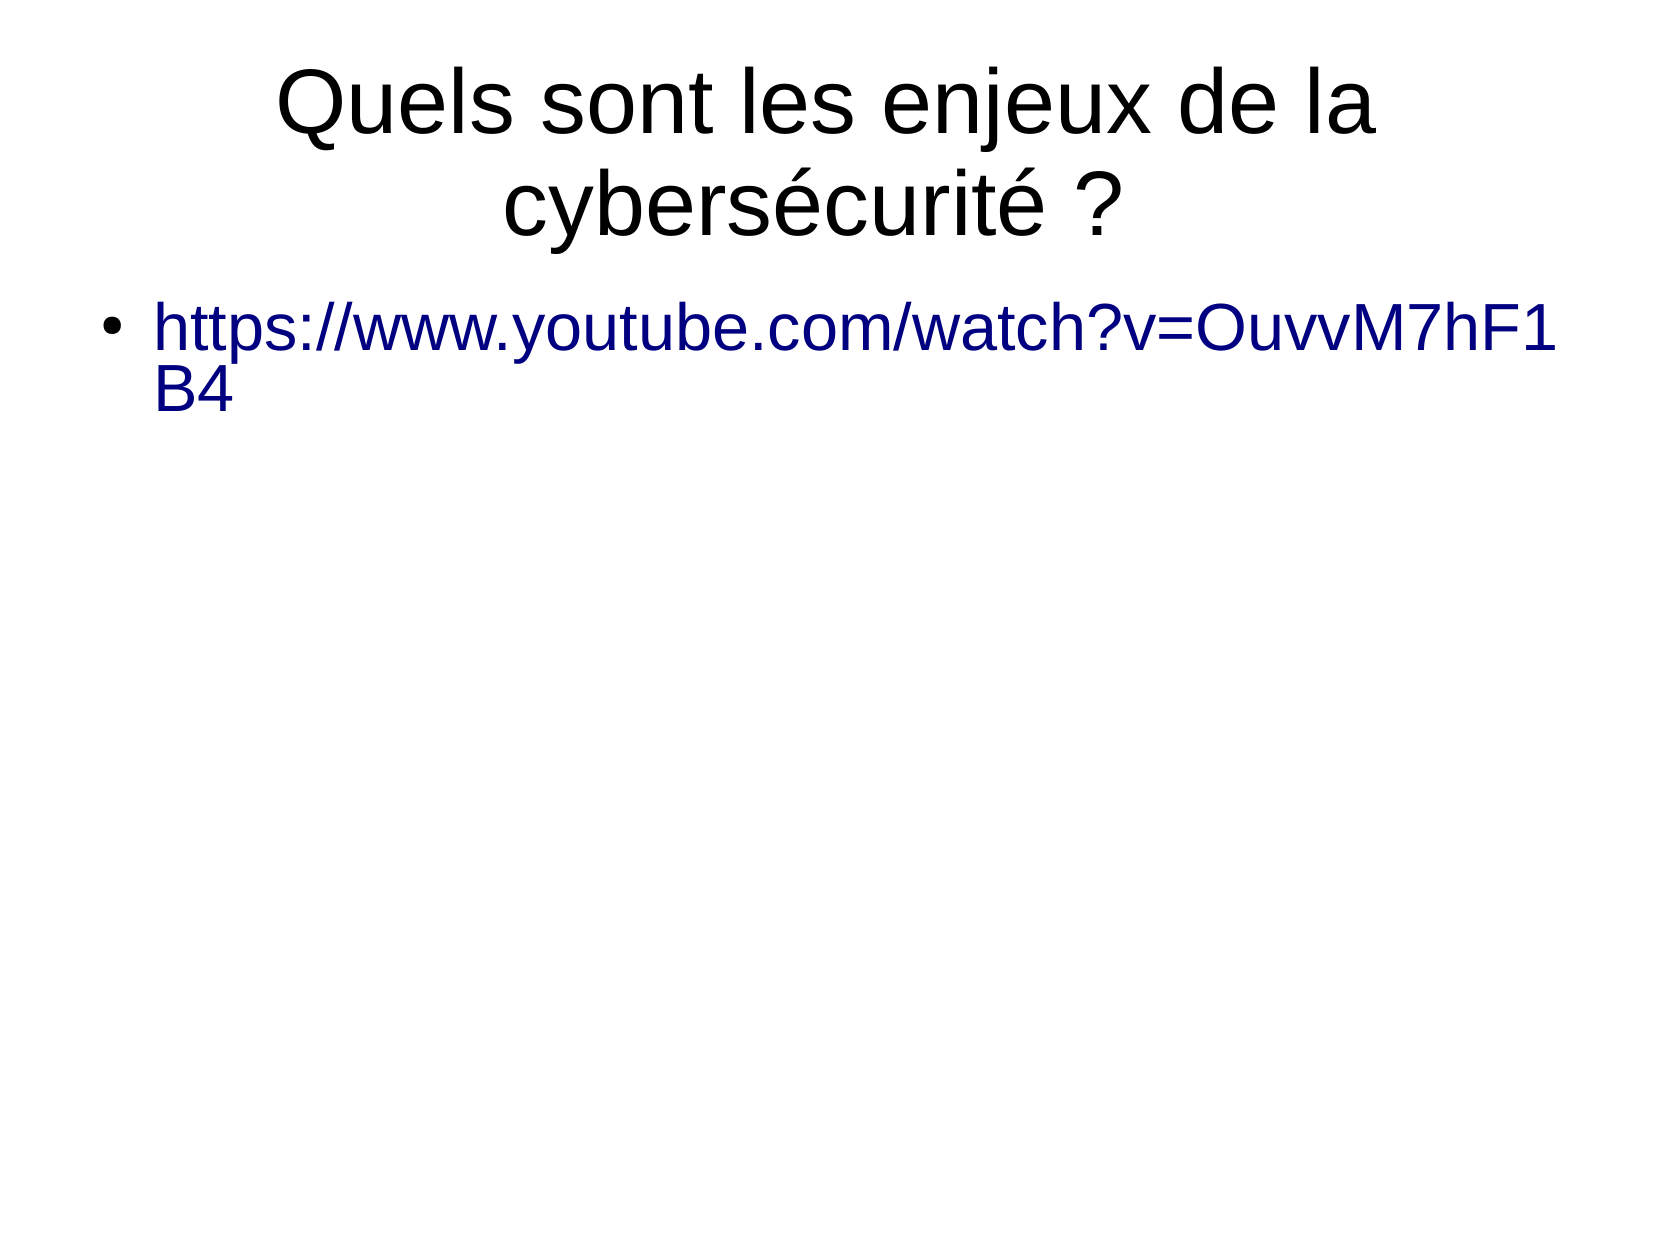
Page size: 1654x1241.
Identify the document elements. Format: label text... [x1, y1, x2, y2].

list https://www.youtube.com/watch?v=OuvvM7hF1B4 [82, 290, 1571, 1109]
title Quels sont les enjeux de la cybersécurité ? [82, 49, 1571, 257]
